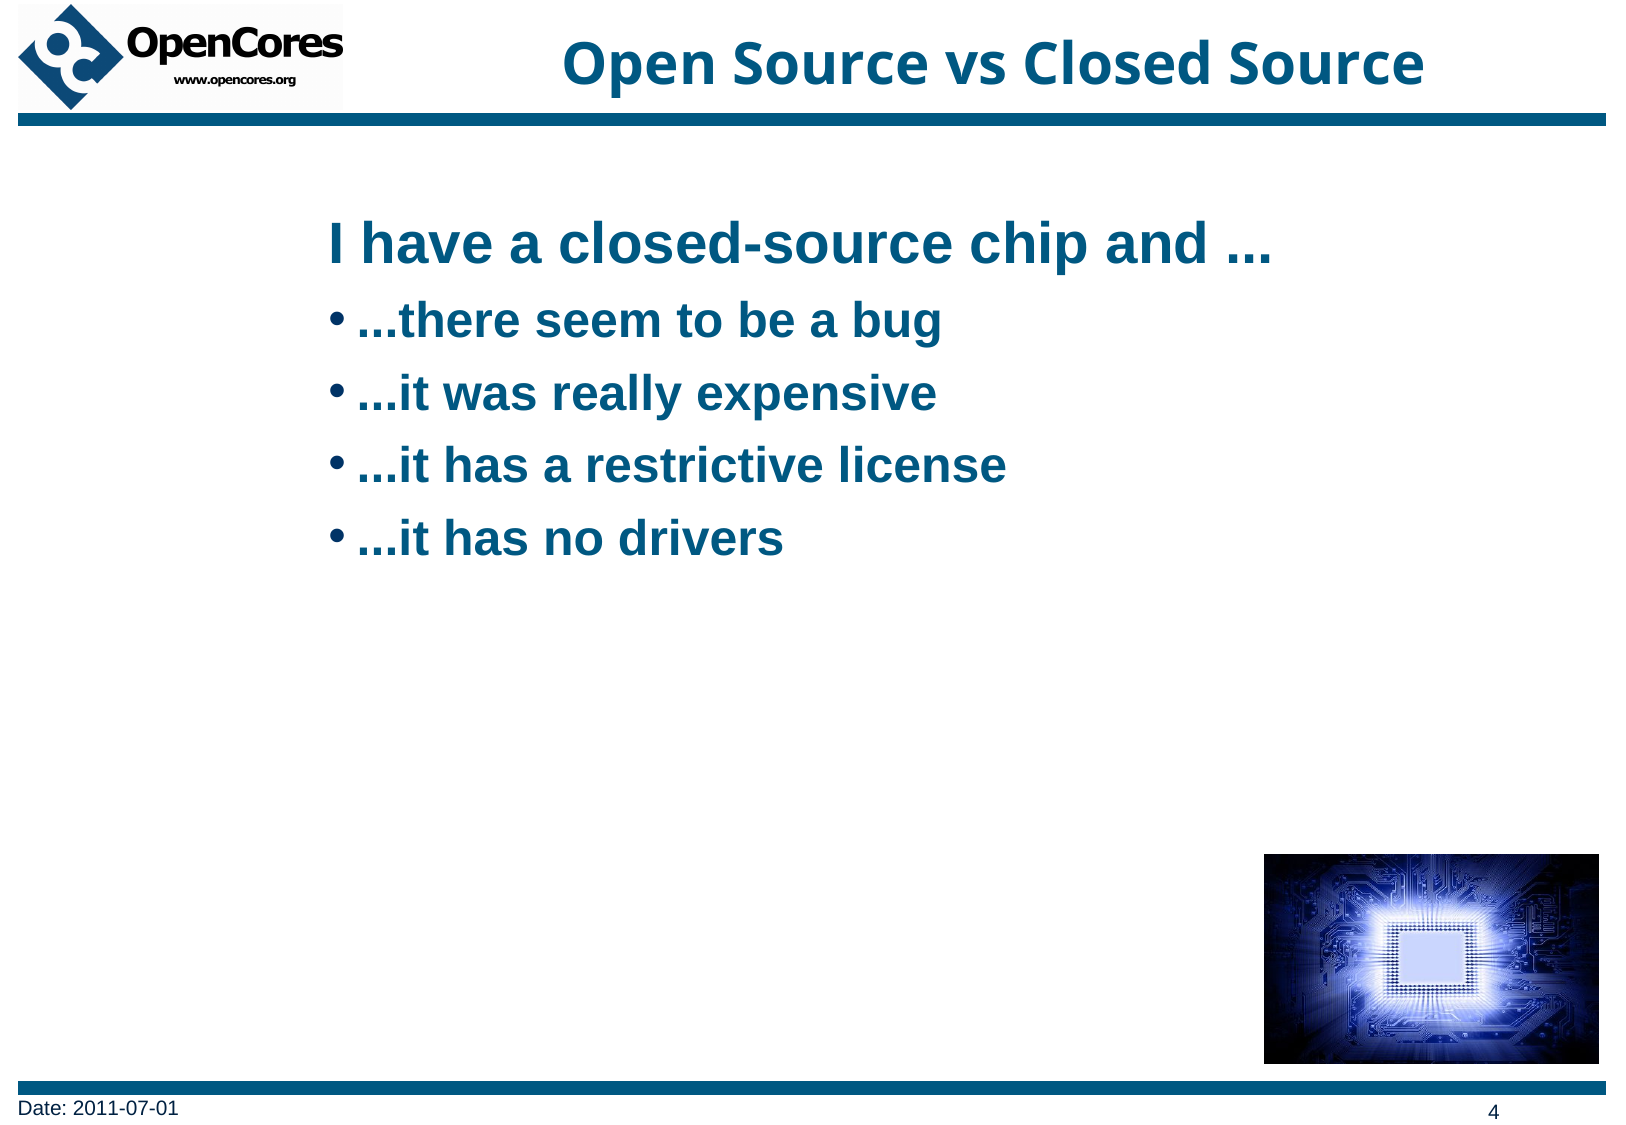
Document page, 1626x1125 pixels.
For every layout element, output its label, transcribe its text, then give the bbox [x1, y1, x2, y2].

picture [18, 4, 343, 110]
picture [1264, 854, 1599, 1064]
text_box Open Source vs Closed Source [362, 18, 1626, 100]
text_box I have a closed-source chip and ... ...there seem to be a bug ...it was really expensive ...it has a restrictive license ...it has no drivers [283, 197, 1366, 646]
